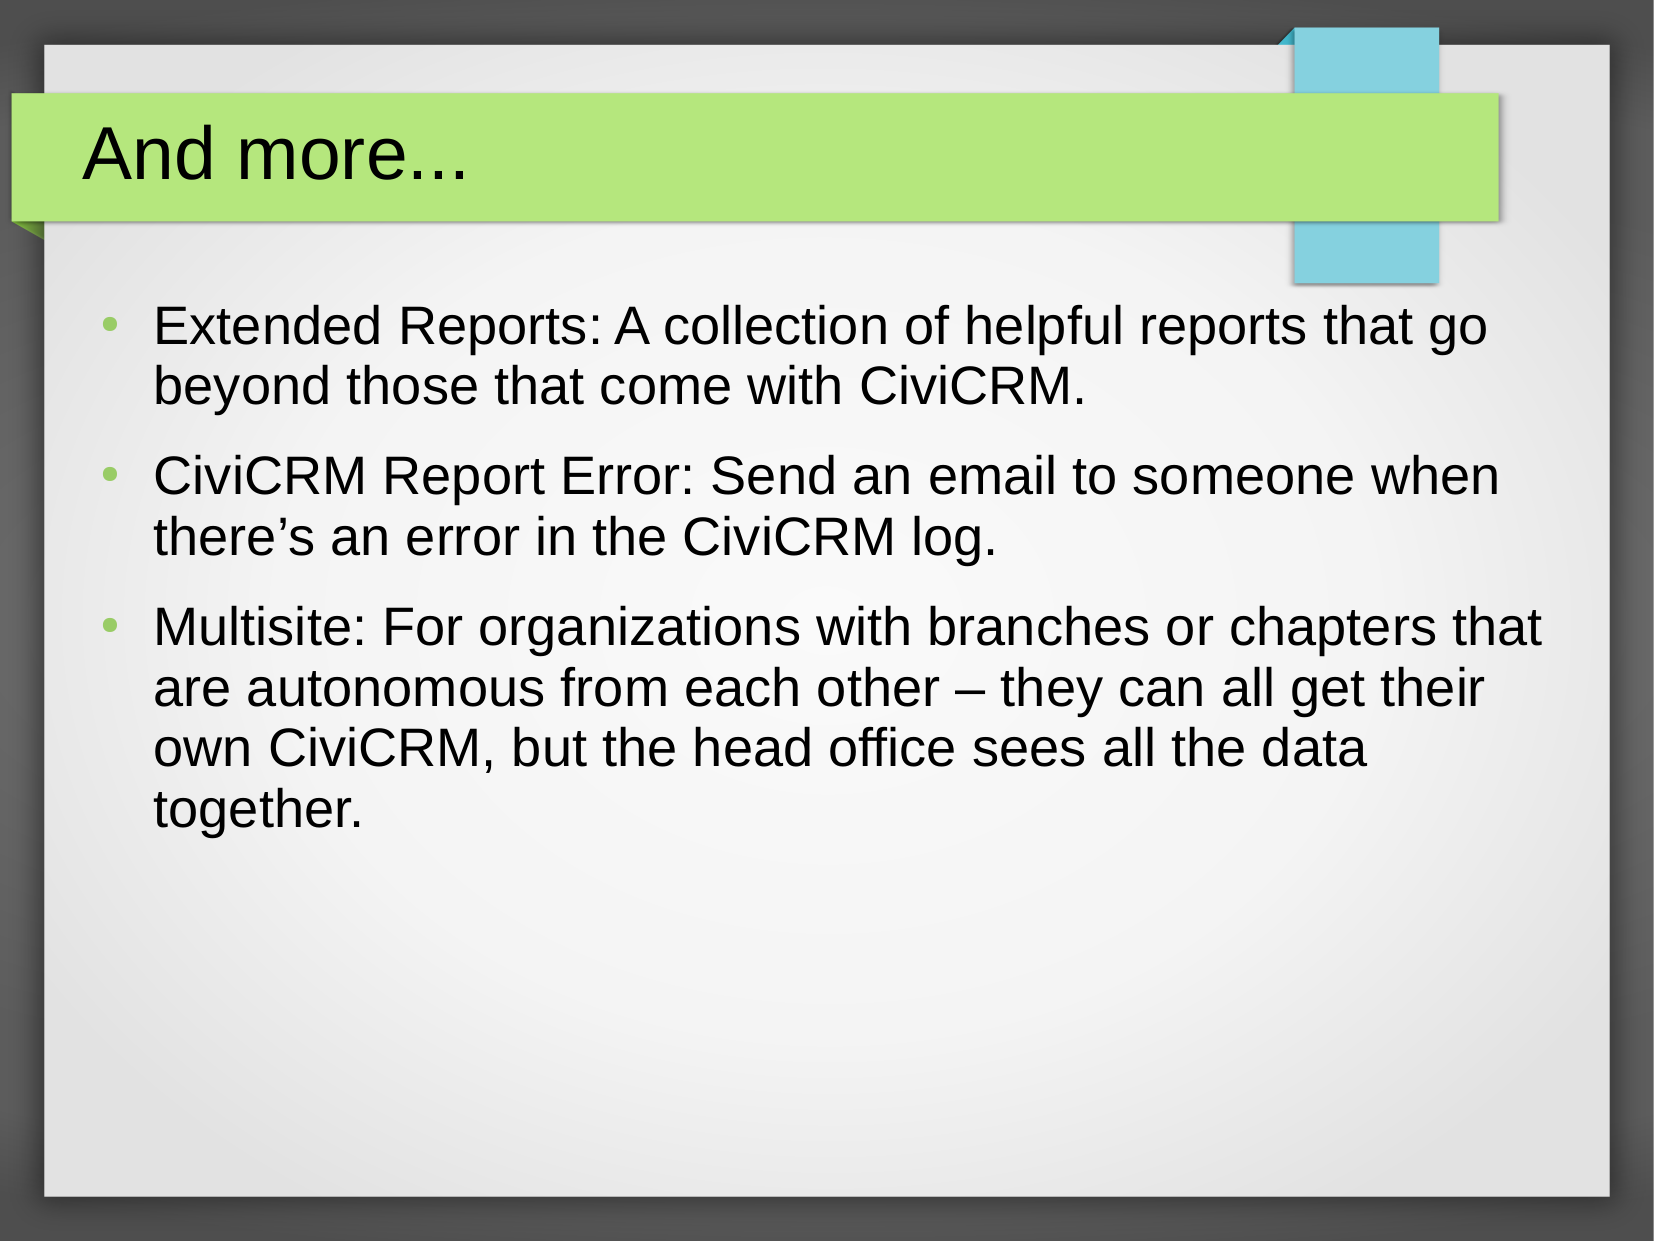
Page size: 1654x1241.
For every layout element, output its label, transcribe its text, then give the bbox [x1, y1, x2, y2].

picture [0, 0, 1654, 1241]
title And more... [82, 94, 1264, 213]
list Extended Reports: A collection of helpful reports that go beyond those that come with CiviCRM. CiviCRM Report Error: Send an email to someone when there’s an error in the CiviCRM log. Multisite: For organizations with branches or chapters that are autonomous from each other – they can all get their own CiviCRM, but the head office sees all the data together. [82, 295, 1571, 1015]
